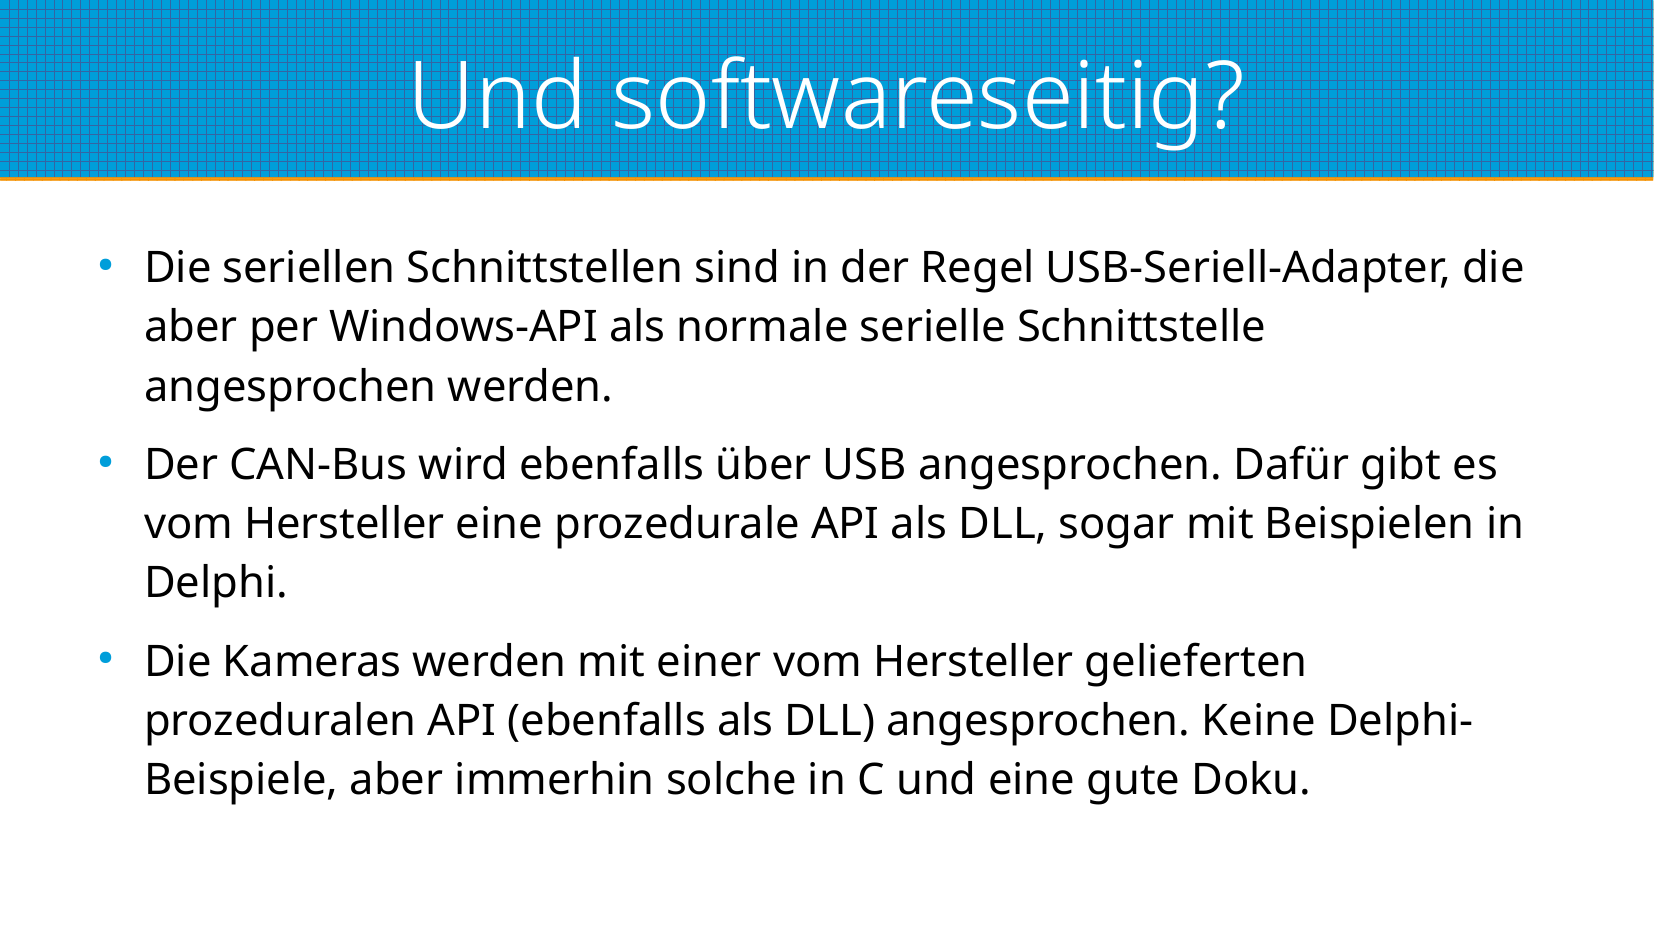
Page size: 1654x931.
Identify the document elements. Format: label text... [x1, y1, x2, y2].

list Die seriellen Schnittstellen sind in der Regel USB-Seriell-Adapter, die aber per Windows-API als normale serielle Schnittstelle angesprochen werden. Der CAN-Bus wird ebenfalls über USB angesprochen. Dafür gibt es vom Hersteller eine prozedurale API als DLL, sogar mit Beispielen in Delphi. Die Kameras werden mit einer vom Hersteller gelieferten prozeduralen API (ebenfalls als DLL) angesprochen. Keine Delphi-Beispiele, aber immerhin solche in C und eine gute Doku. [82, 236, 1563, 811]
title Und softwareseitig? [82, 14, 1571, 171]
